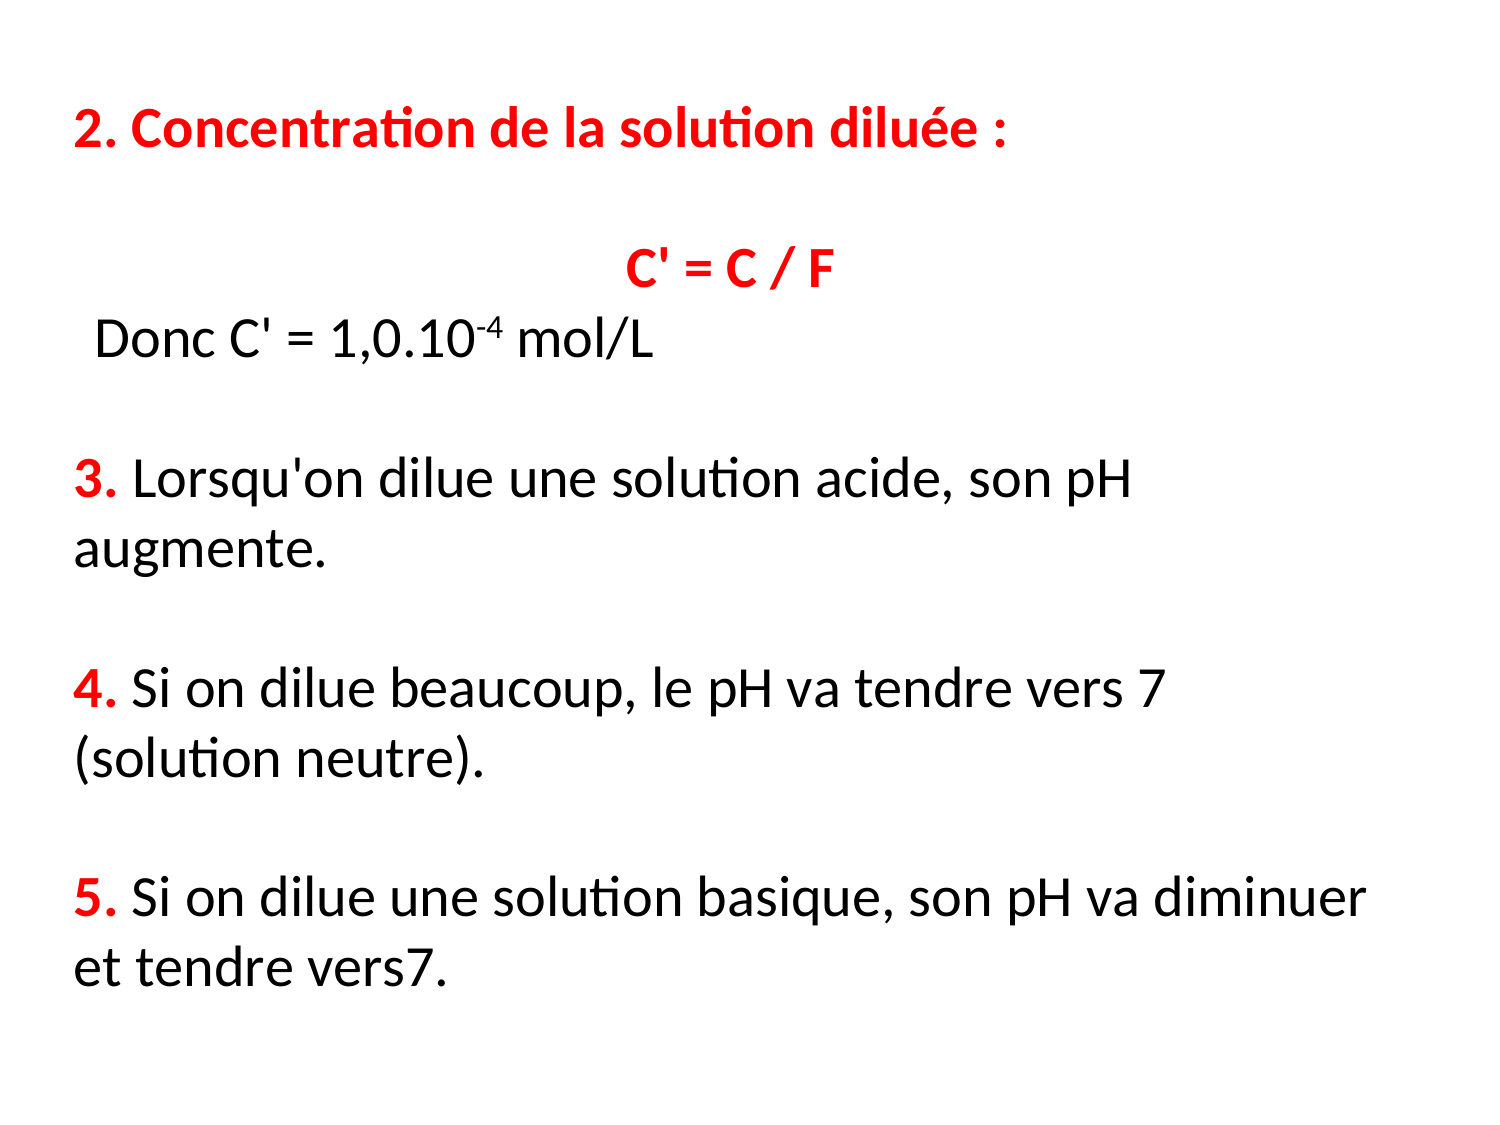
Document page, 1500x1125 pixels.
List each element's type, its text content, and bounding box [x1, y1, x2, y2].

text_box 2. Concentration de la solution diluée : C' = C / F Donc C' = 1,0.10-4 mol/L 3. Lorsqu'on dilue une solution acide, son pH augmente. 4. Si on dilue beaucoup, le pH va tendre vers 7 (solution neutre). 5. Si on dilue une solution basique, son pH va diminuer et tendre vers7. [59, 81, 1388, 1007]
